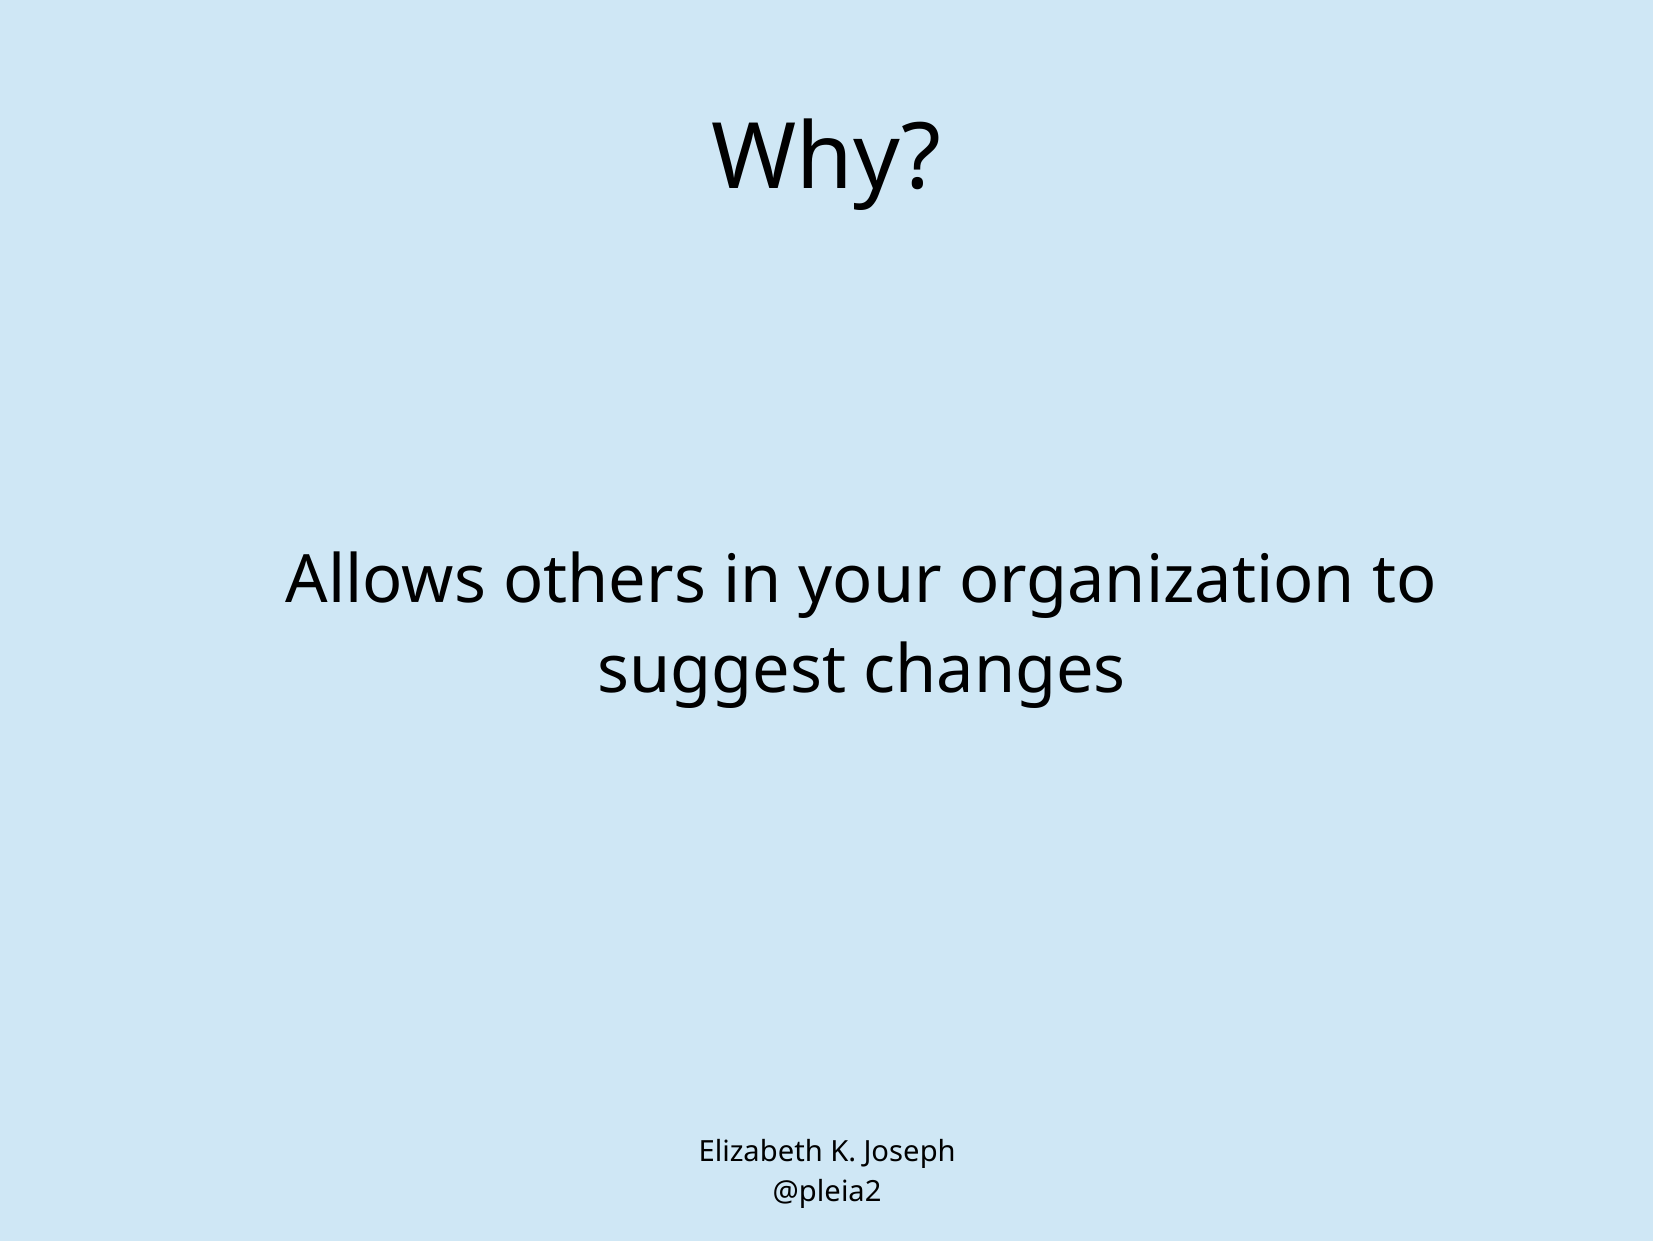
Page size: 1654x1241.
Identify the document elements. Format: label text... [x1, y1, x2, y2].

list Allows others in your organization to suggest changes [82, 290, 1571, 1010]
title Why? [82, 49, 1571, 257]
